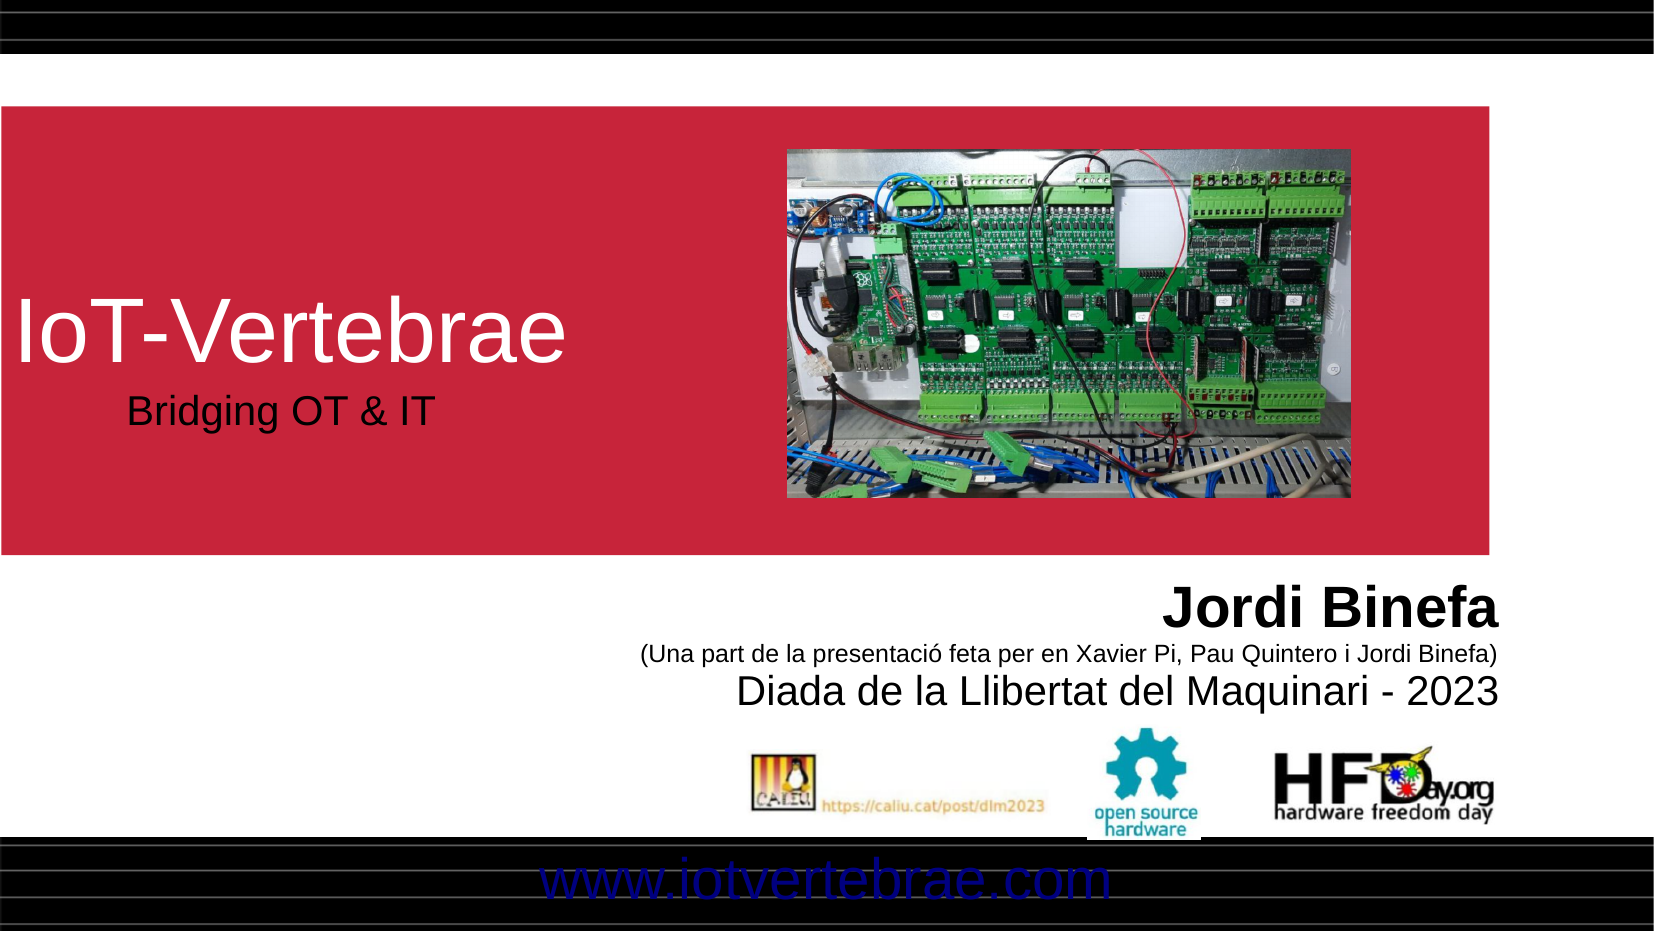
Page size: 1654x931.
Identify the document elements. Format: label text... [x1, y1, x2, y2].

picture [746, 749, 1051, 822]
subtitle Bridging OT & IT [0, 387, 713, 601]
picture [787, 149, 1351, 498]
picture [1265, 739, 1501, 826]
picture [0, 0, 1654, 54]
text_box Jordi Binefa (Una part de la presentació feta per en Xavier Pi, Pau Quintero i Jordi Binefa) Diada de la Llibertat del Maquinari - 2023 [637, 574, 1500, 788]
text_box www.iotvertebrae.com [525, 839, 1276, 931]
picture [0, 724, 1654, 931]
title IoT-Vertebrae [1, 106, 1490, 556]
